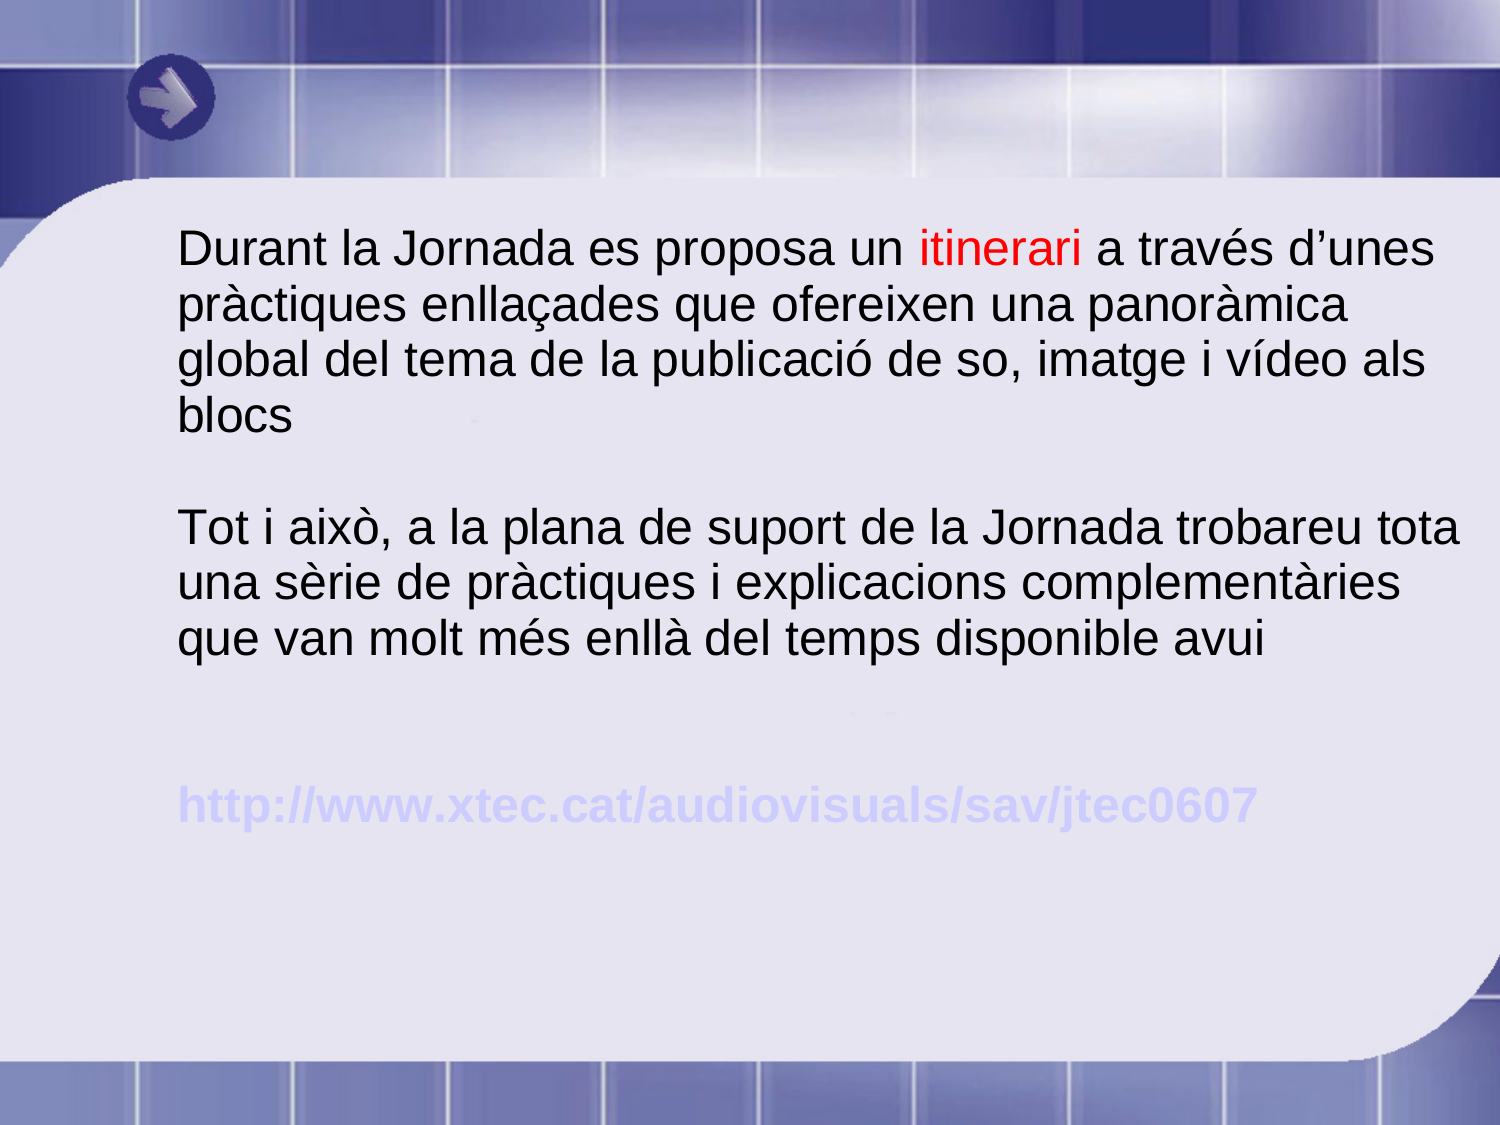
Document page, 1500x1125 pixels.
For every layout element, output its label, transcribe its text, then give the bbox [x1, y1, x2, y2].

text_box Durant la Jornada es proposa un itinerari a través d’unes pràctiques enllaçades que ofereixen una panoràmica global del tema de la publicació de so, imatge i vídeo als blocs Tot i això, a la plana de suport de la Jornada trobareu tota una sèrie de pràctiques i explicacions complementàries que van molt més enllà del temps disponible avui http://www.xtec.cat/audiovisuals/sav/jtec0607 [162, 212, 1478, 842]
picture [0, 0, 1500, 1125]
